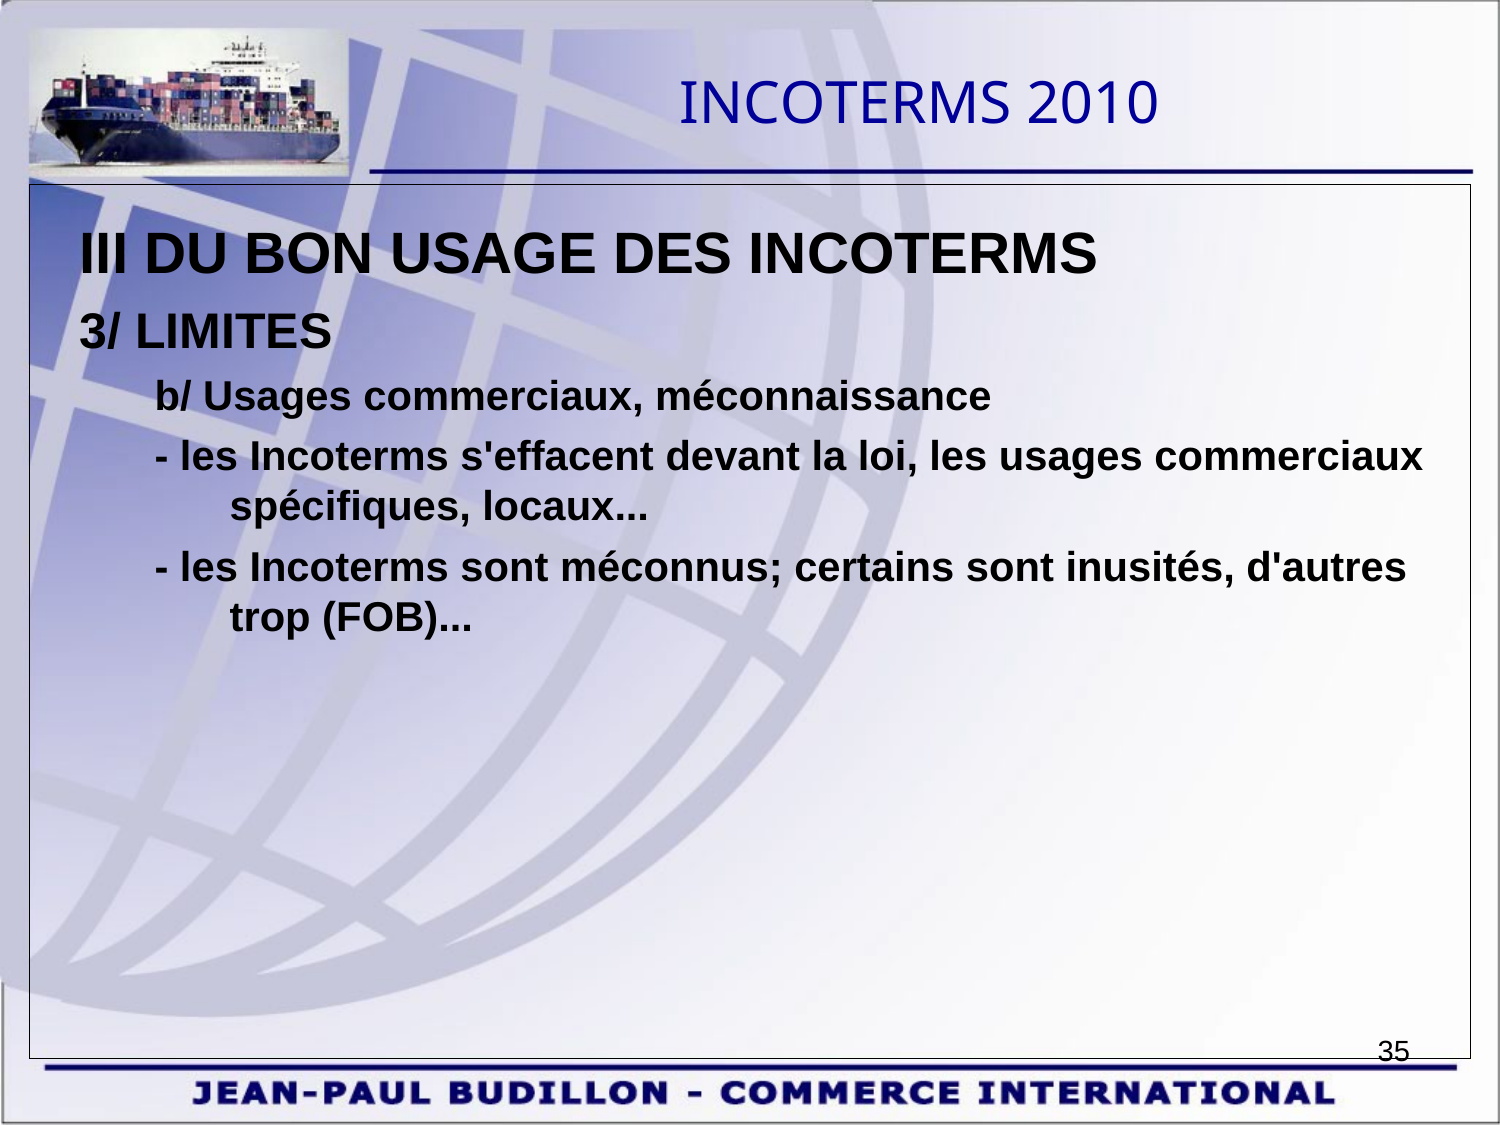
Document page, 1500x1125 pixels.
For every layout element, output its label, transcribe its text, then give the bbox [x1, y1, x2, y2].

list III DU BON USAGE DES INCOTERMS 3/ LIMITES b/ Usages commerciaux, méconnaissance - les Incoterms s'effacent devant la loi, les usages commerciaux spécifiques, locaux... - les Incoterms sont méconnus; certains sont inusités, d'autres trop (FOB)... [64, 207, 1447, 1035]
title INCOTERMS 2010 [356, 42, 1483, 159]
picture [0, 0, 1500, 1125]
